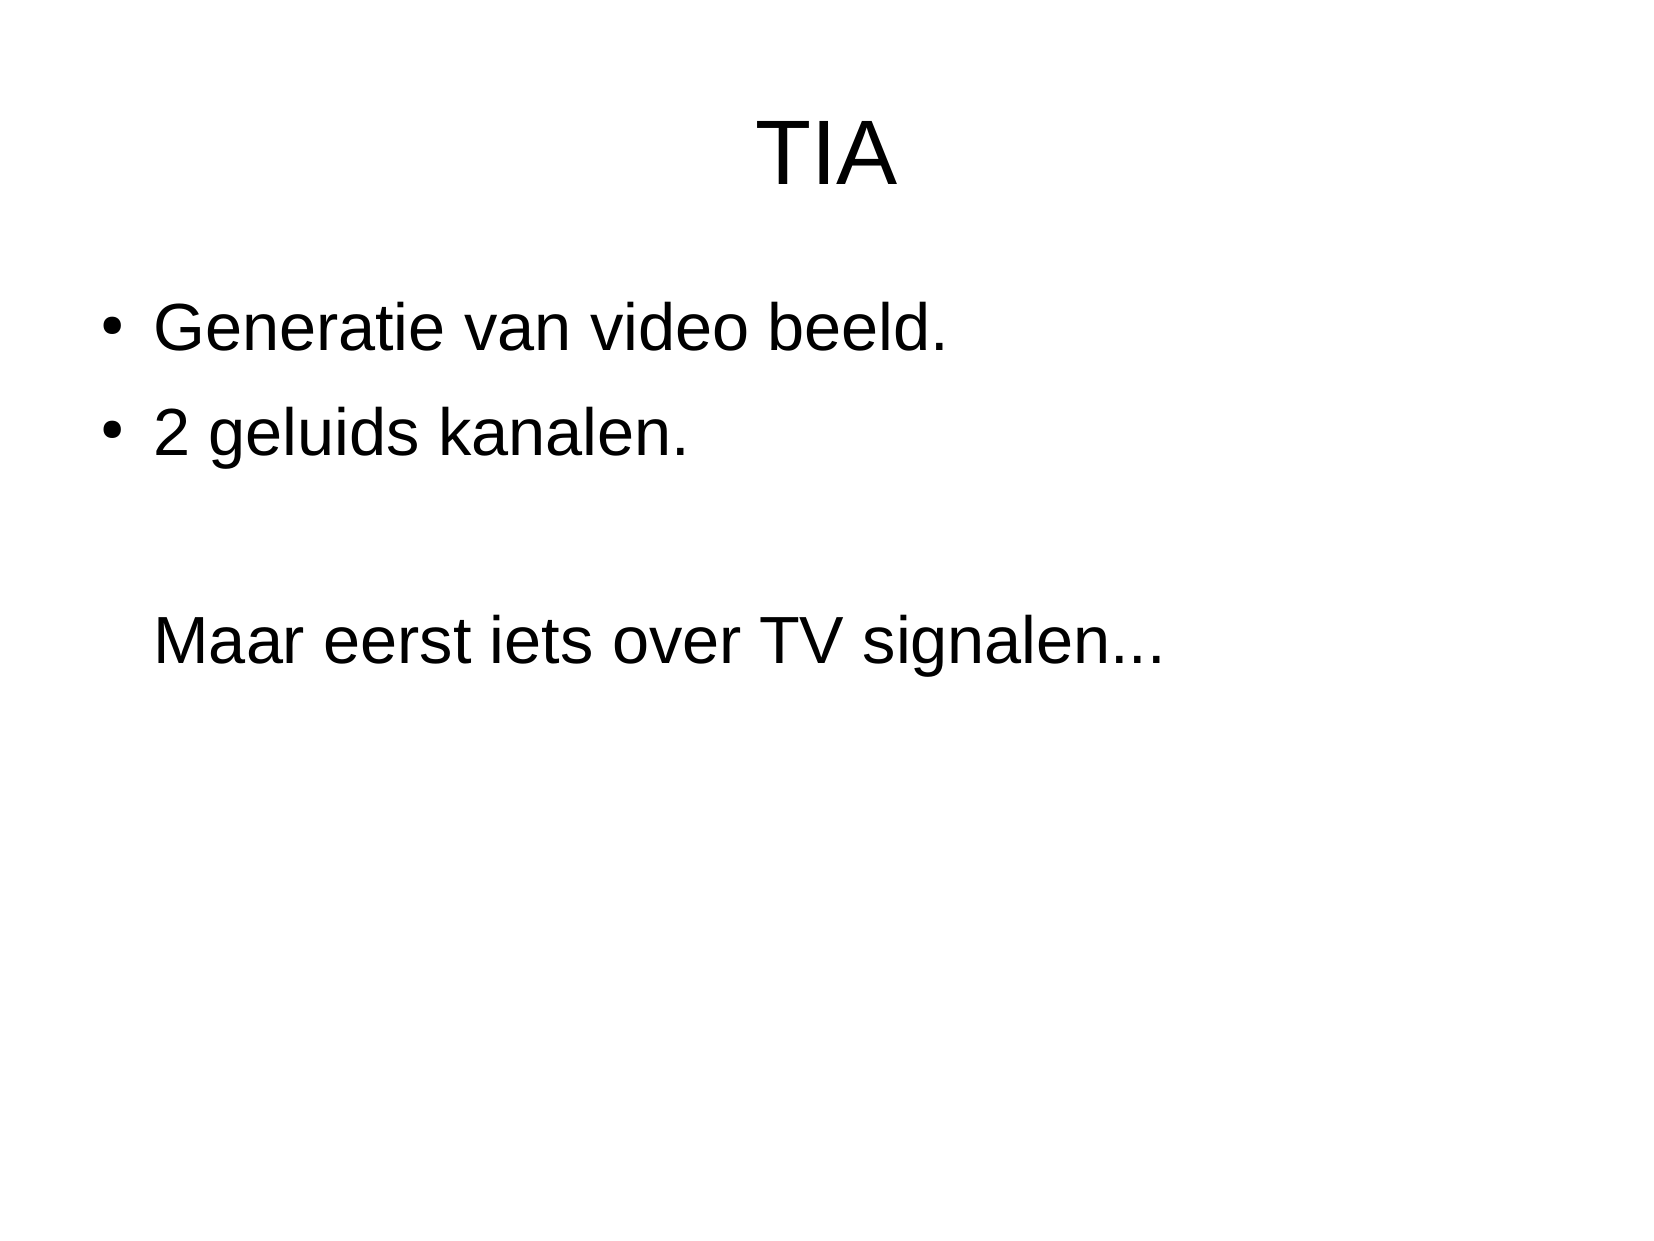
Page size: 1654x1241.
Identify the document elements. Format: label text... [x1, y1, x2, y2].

list Generatie van video beeld. 2 geluids kanalen. Maar eerst iets over TV signalen... [82, 290, 1571, 1010]
title TIA [82, 49, 1571, 257]
